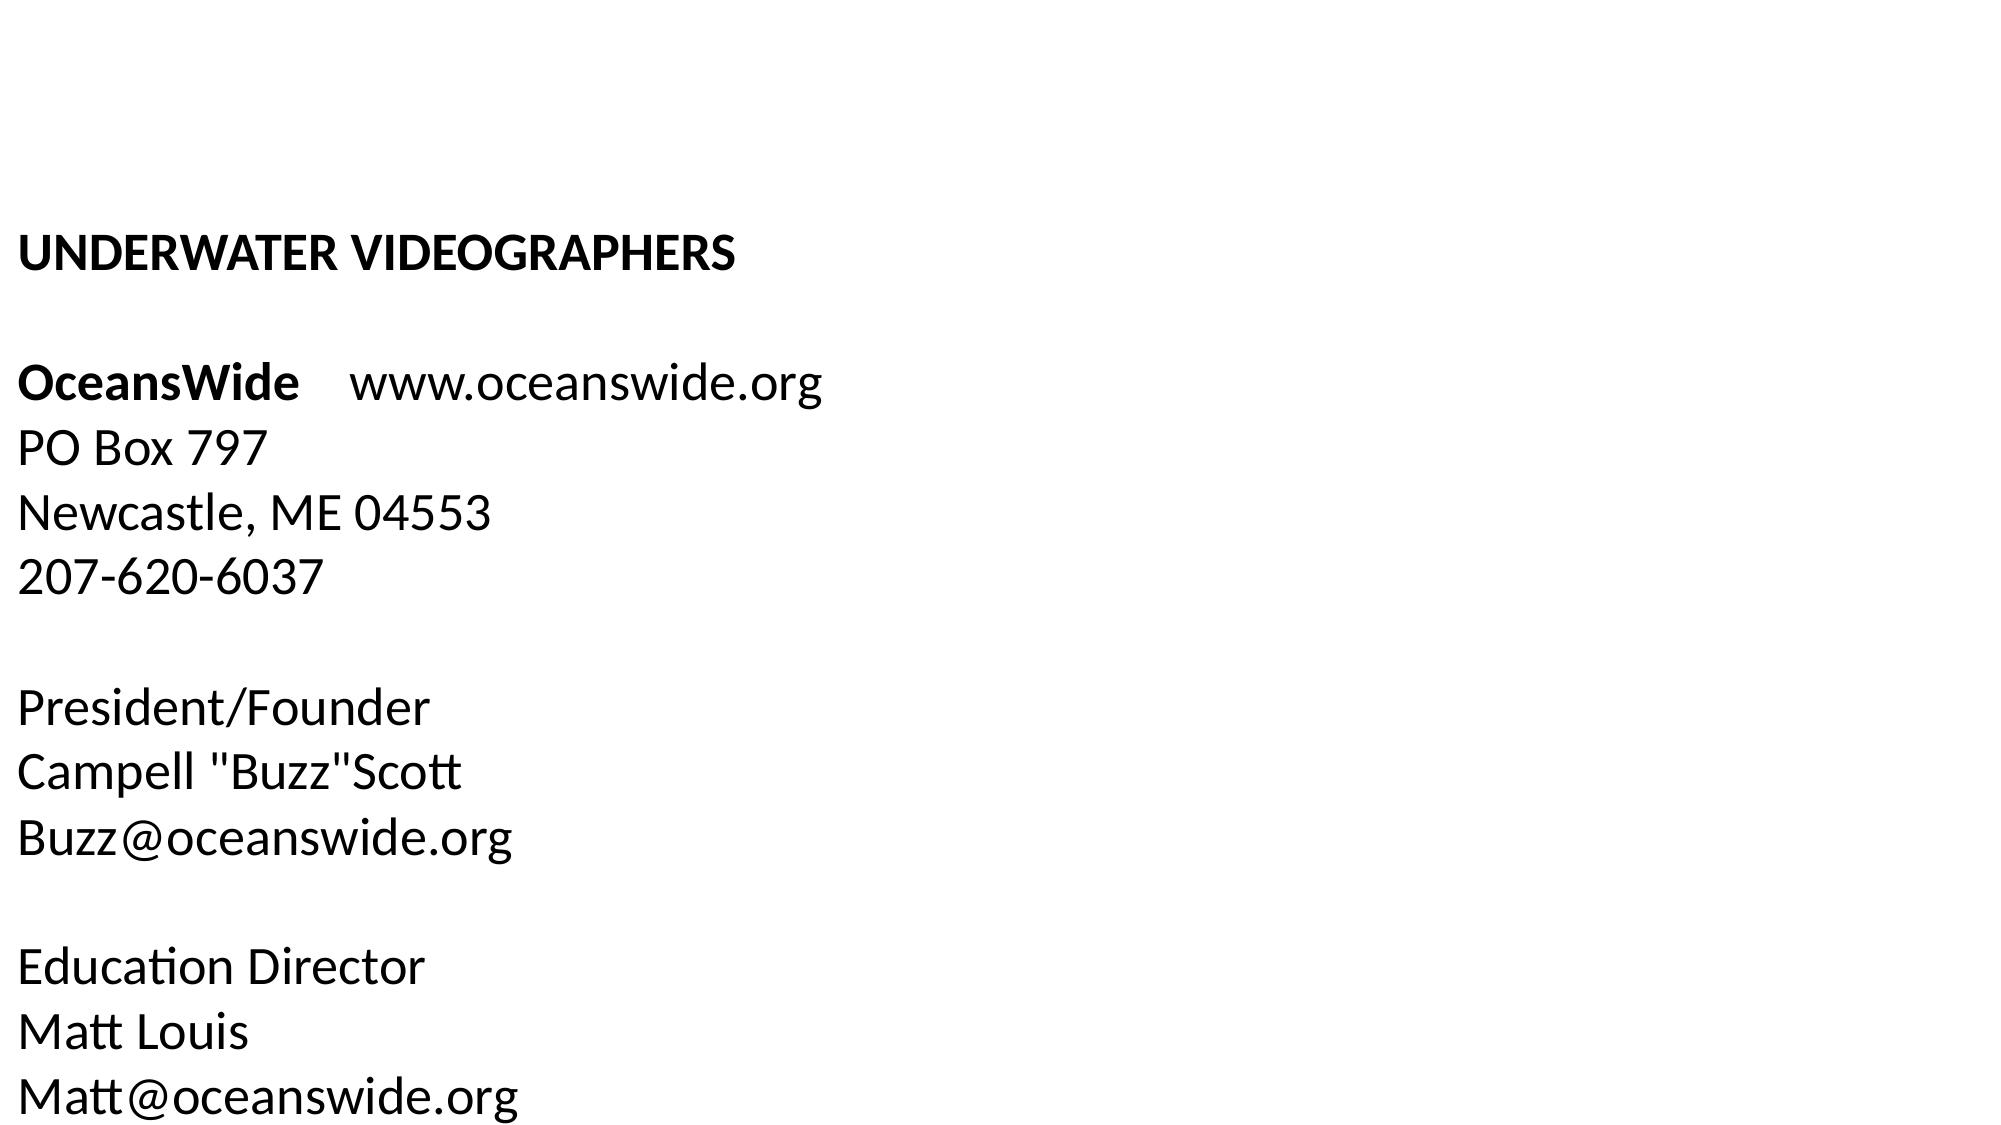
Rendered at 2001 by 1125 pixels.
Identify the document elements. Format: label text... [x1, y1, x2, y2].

text_box UNDERWATER VIDEOGRAPHERS OceansWide www.oceanswide.org ​​PO Box 797 Newcastle, ME 04553 207-620-6037 President/Founder Campell "Buzz"Scott Buzz@oceanswide.org Education Director Matt Louis Matt@oceanswide.org [2, 208, 1688, 1125]
